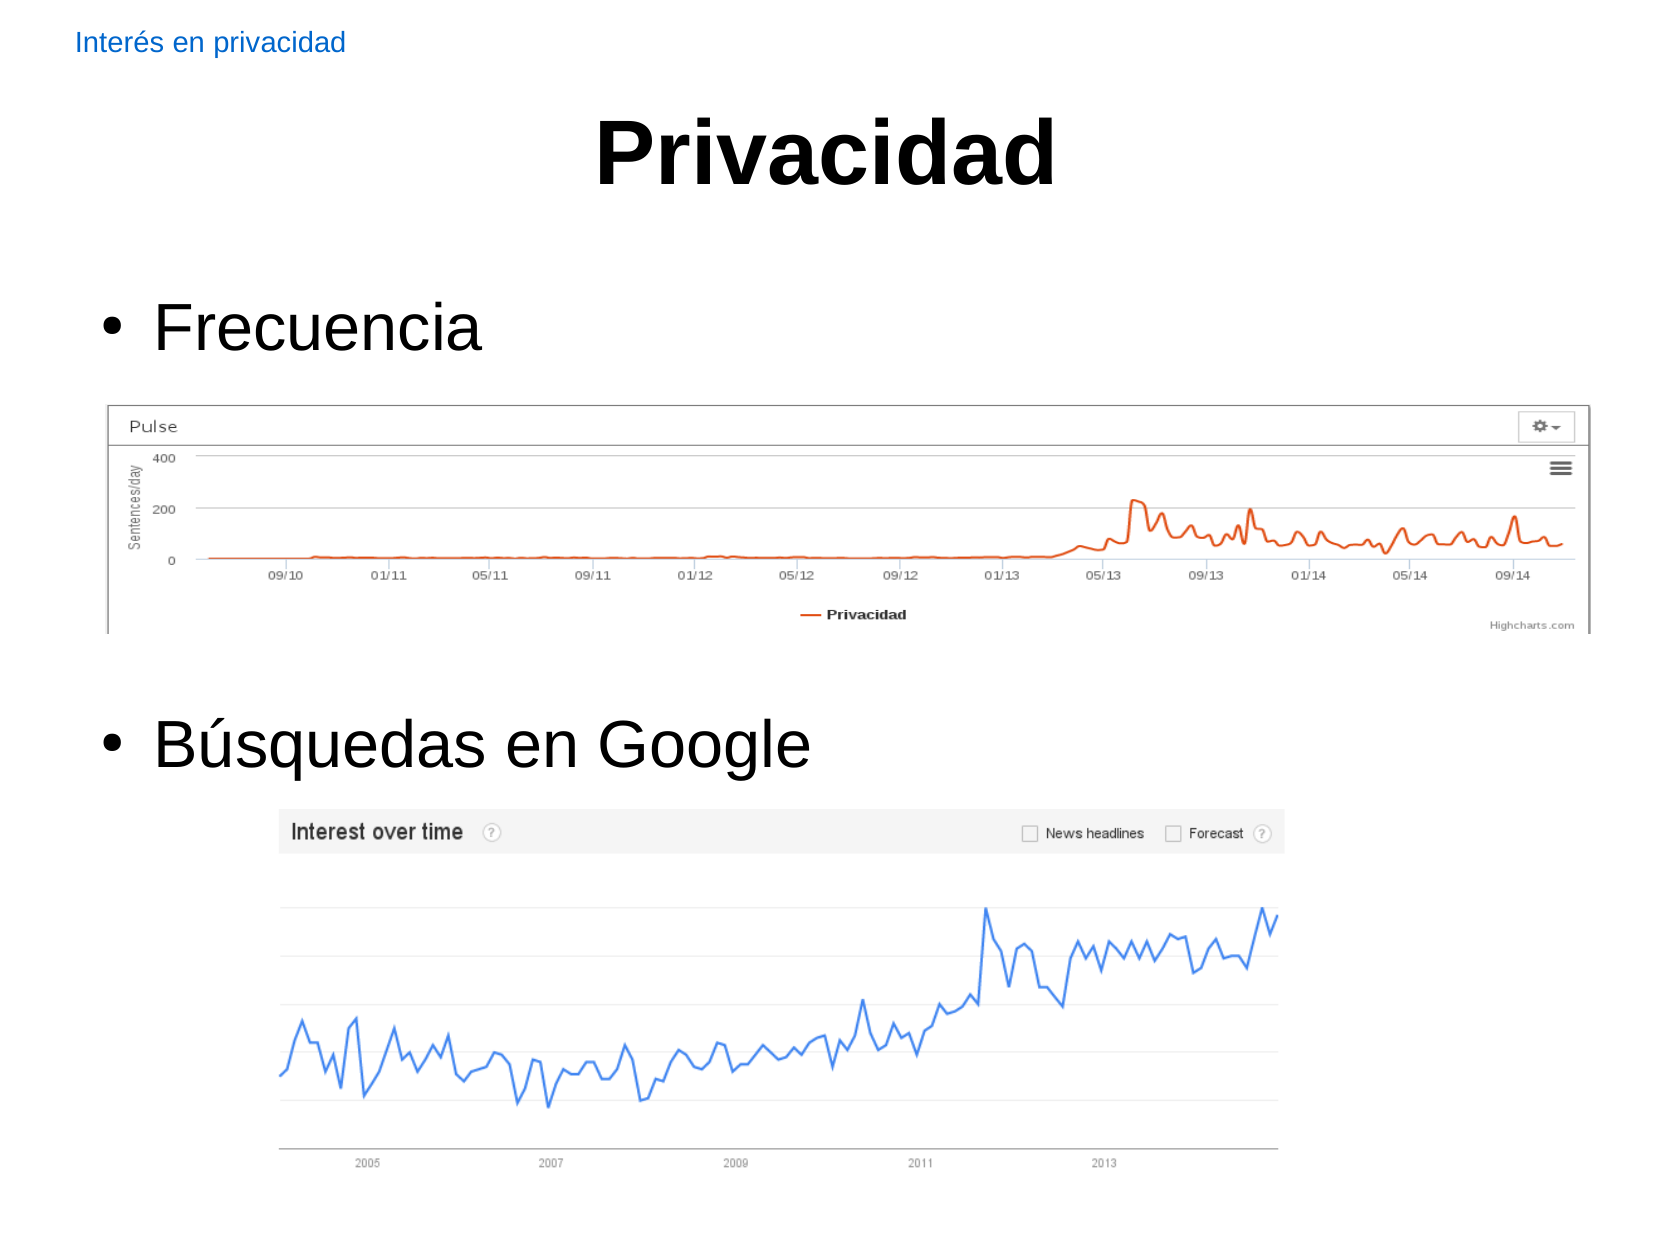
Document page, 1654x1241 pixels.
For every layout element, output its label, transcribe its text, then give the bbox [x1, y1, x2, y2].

picture [105, 404, 1591, 634]
list Frecuencia Búsquedas en Google [82, 290, 1571, 1010]
text_box Interés en privacidad [60, 18, 451, 66]
title Privacidad [82, 49, 1571, 257]
picture [274, 809, 1306, 1170]
